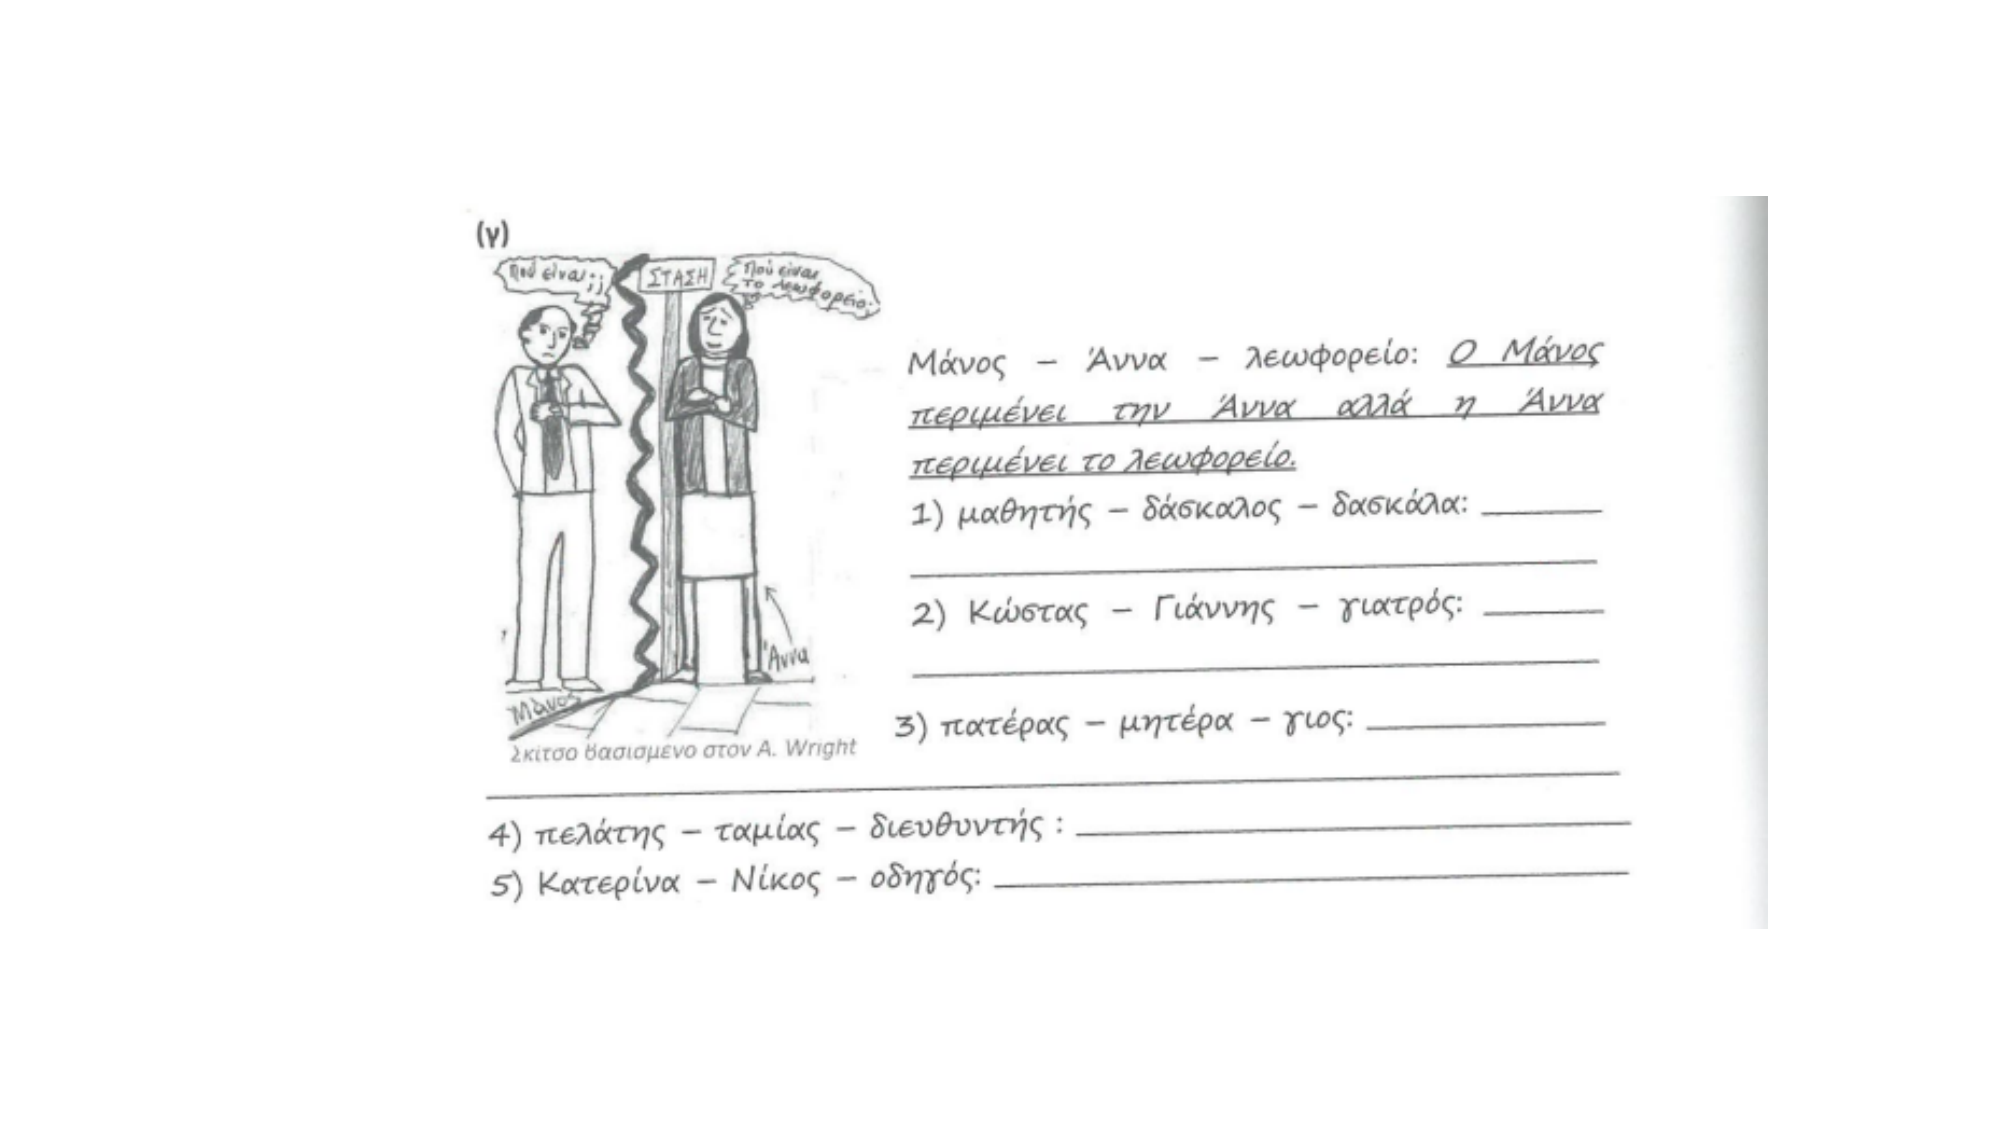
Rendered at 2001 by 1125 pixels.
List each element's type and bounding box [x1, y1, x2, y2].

picture [280, 196, 1768, 929]
